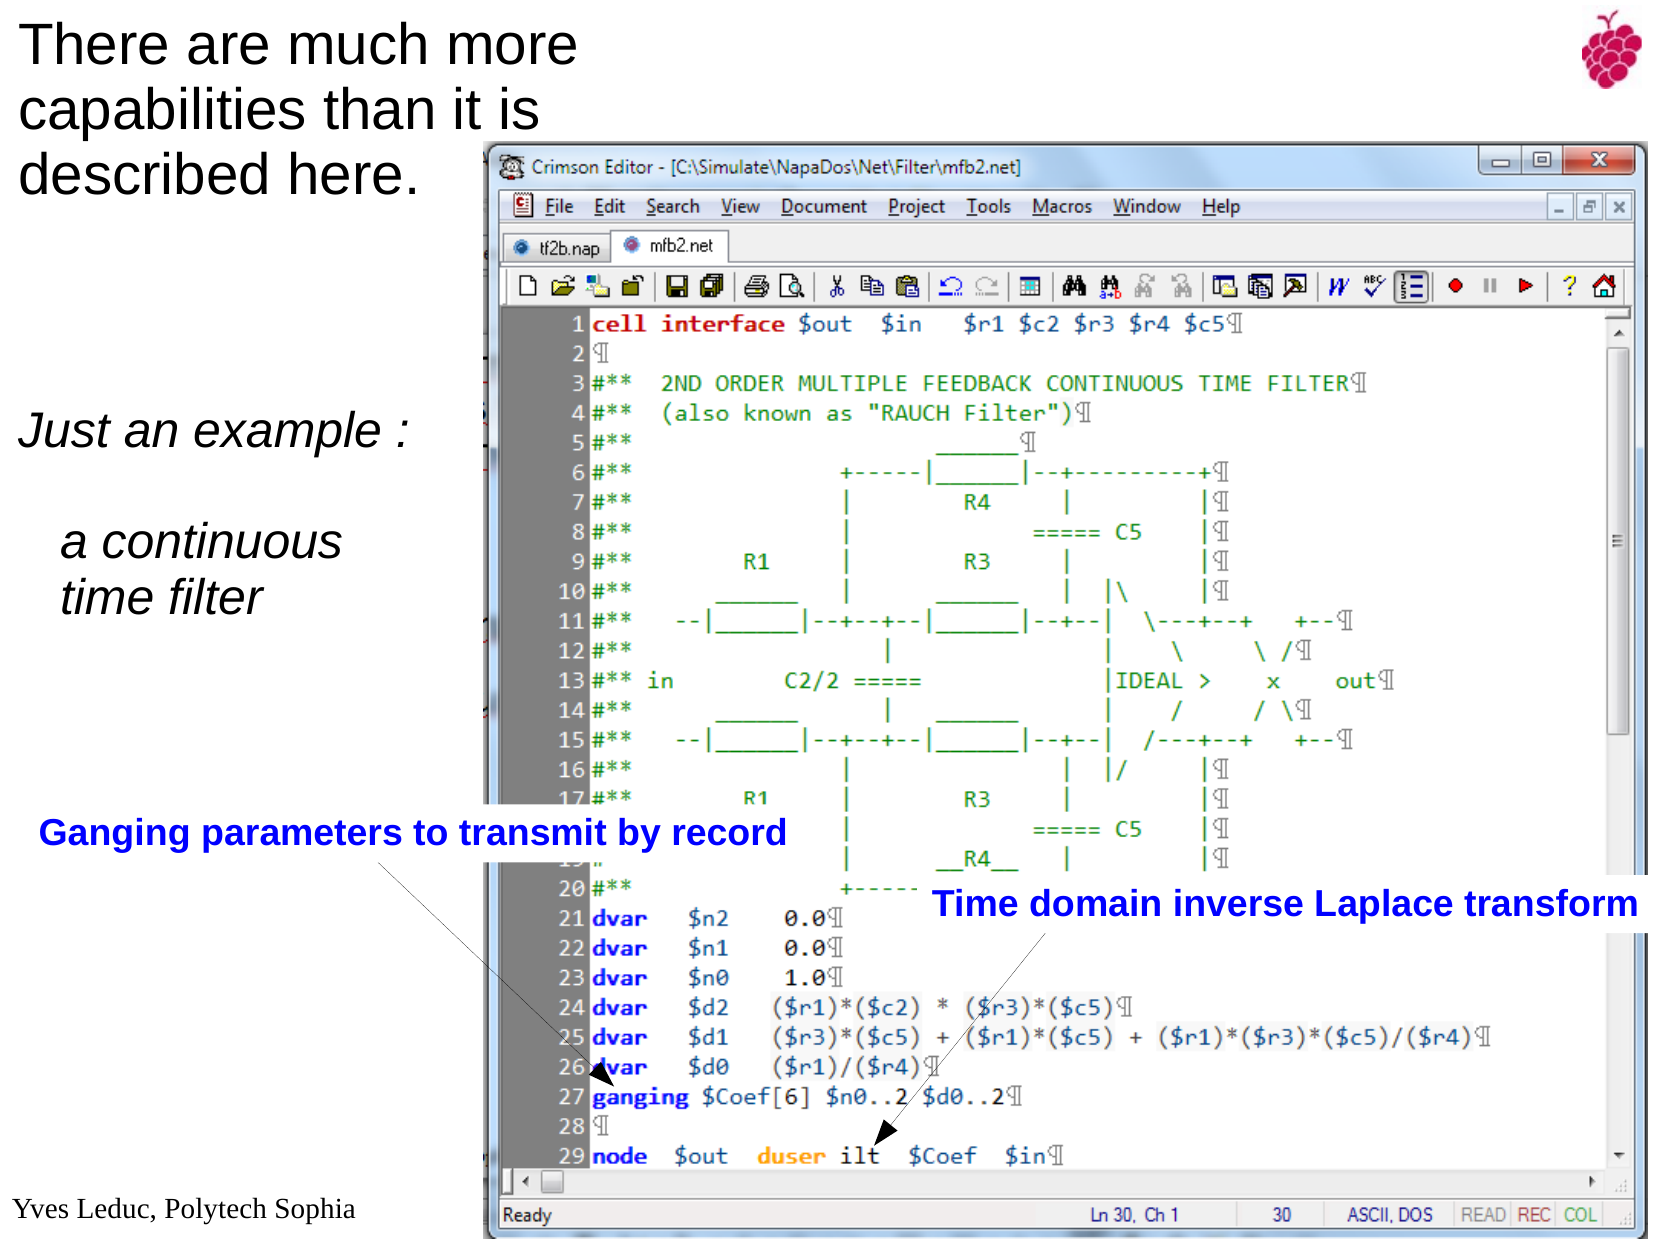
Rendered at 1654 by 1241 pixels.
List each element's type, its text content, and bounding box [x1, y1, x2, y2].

picture [483, 141, 1648, 1239]
text_box There are much more capabilities than it is described here. Just an example : a continuous time filter [3, 4, 697, 633]
text_box Time domain inverse Laplace transform [917, 875, 1654, 934]
picture [1582, 5, 1642, 89]
text_box Ganging parameters to transmit by record [23, 804, 804, 863]
